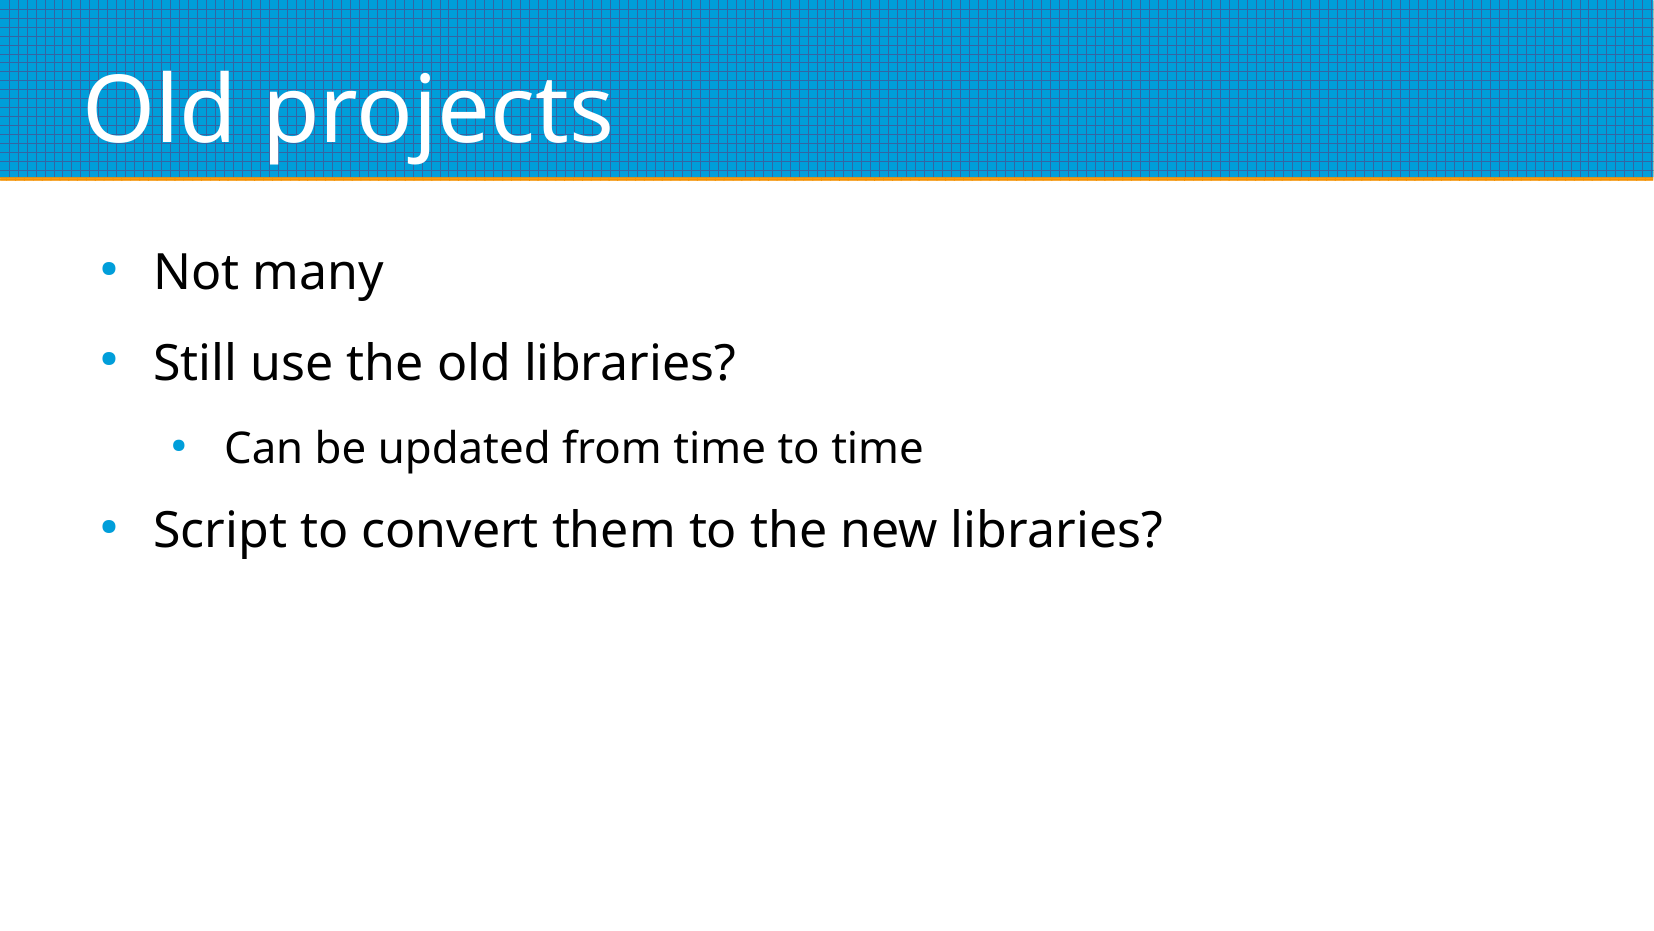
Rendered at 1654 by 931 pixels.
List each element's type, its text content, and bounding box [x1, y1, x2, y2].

title Old projects [82, 14, 1571, 171]
list Not many Still use the old libraries? Can be updated from time to time Script to convert them to the new libraries? [82, 236, 1563, 811]
